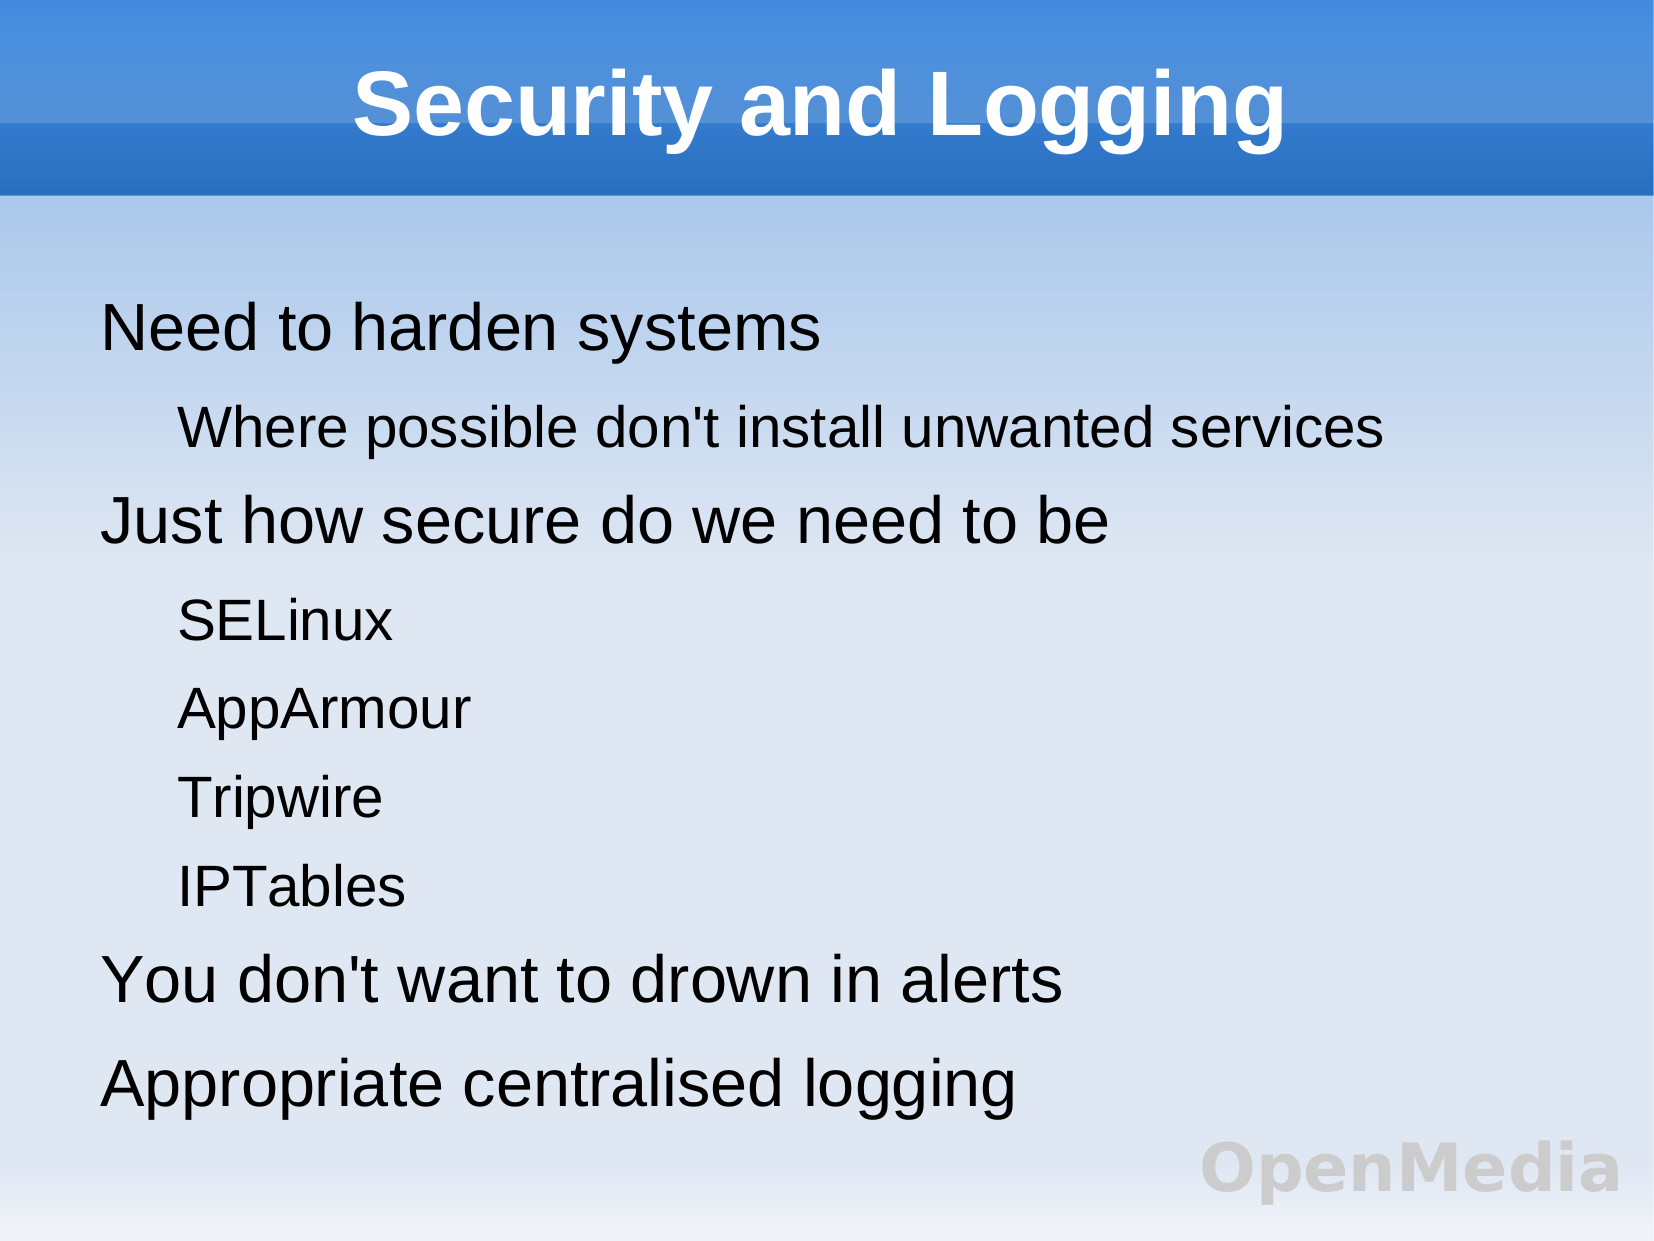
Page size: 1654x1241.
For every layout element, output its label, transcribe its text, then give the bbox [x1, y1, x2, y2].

list Need to harden systems Where possible don't install unwanted services Just how secure do we need to be SELinux AppArmour Tripwire IPTables You don't want to drown in alerts Appropriate centralised logging [82, 290, 1571, 1122]
picture [0, 0, 1654, 1241]
title Security and Logging [76, 7, 1565, 200]
